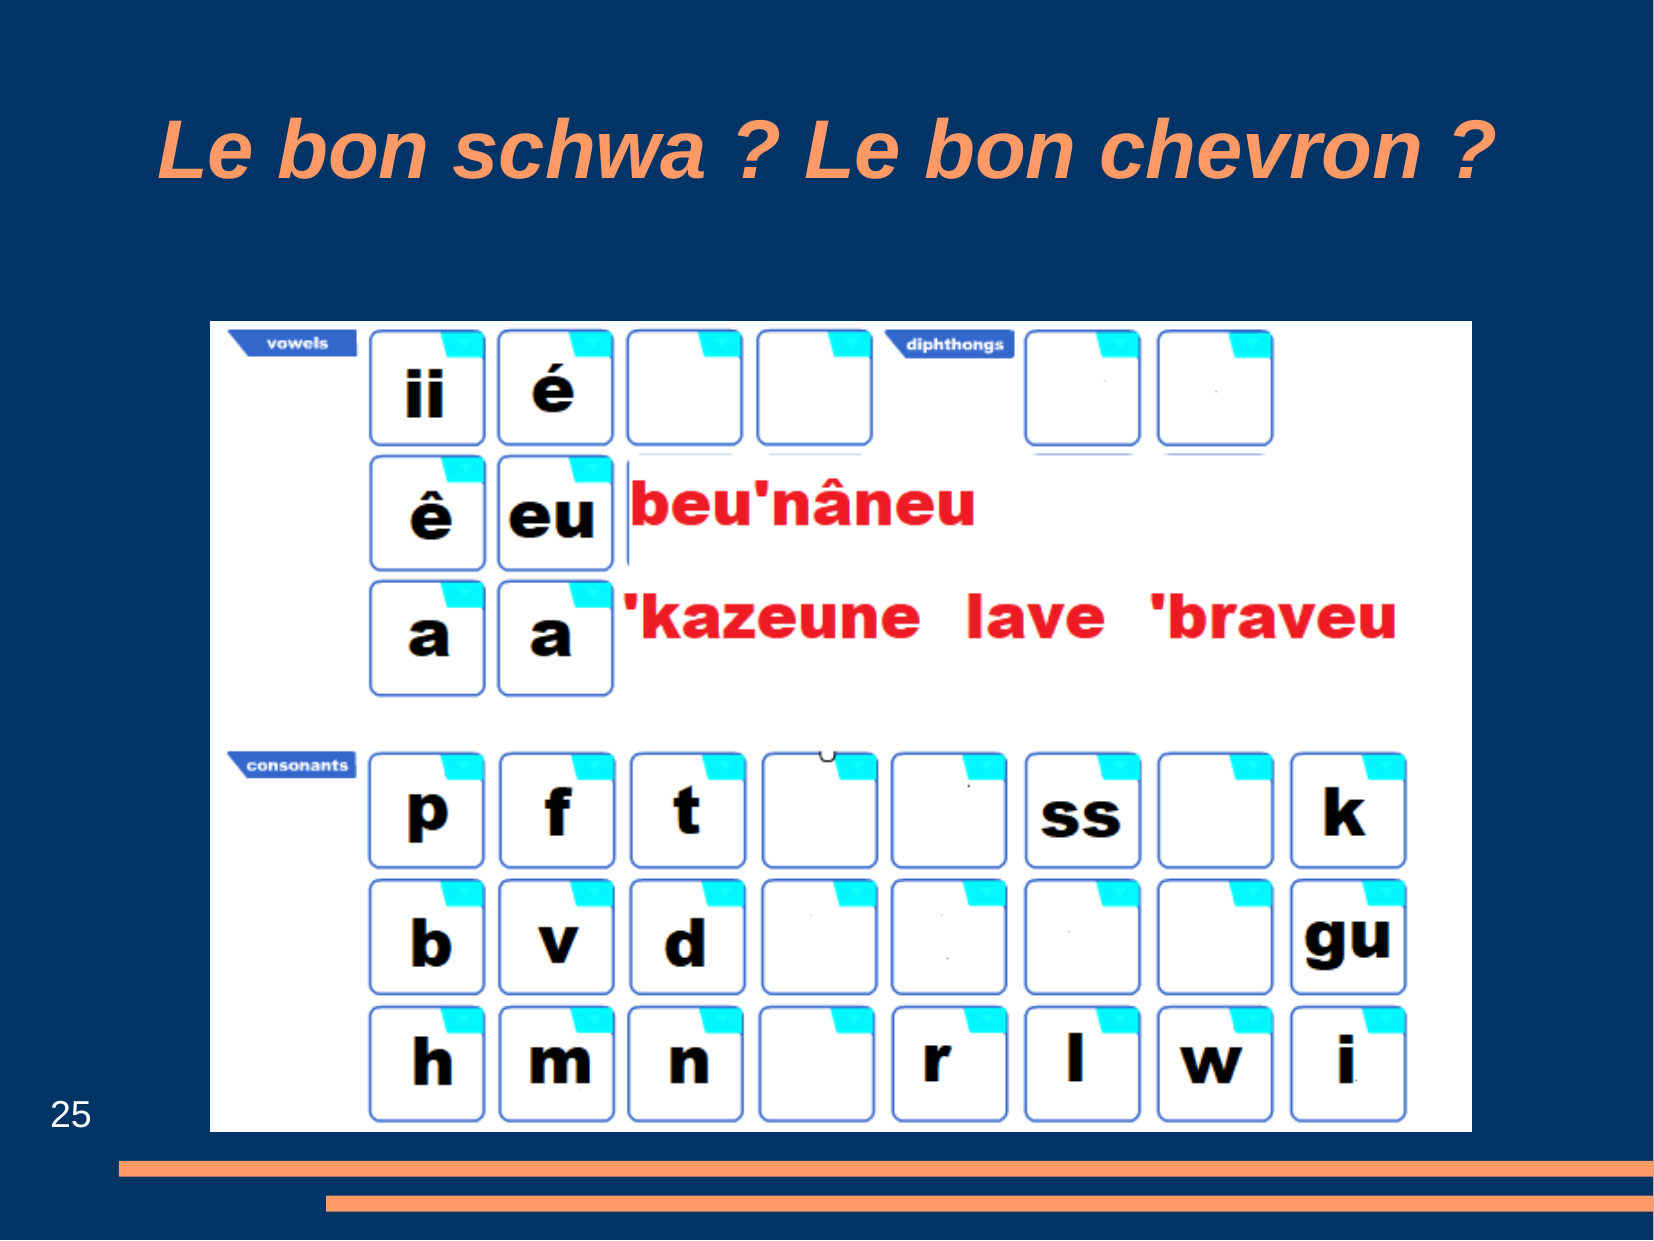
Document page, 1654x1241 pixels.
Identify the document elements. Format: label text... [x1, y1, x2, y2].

title Le bon schwa ? Le bon chevron ? [121, 46, 1534, 254]
picture [210, 321, 1472, 1132]
